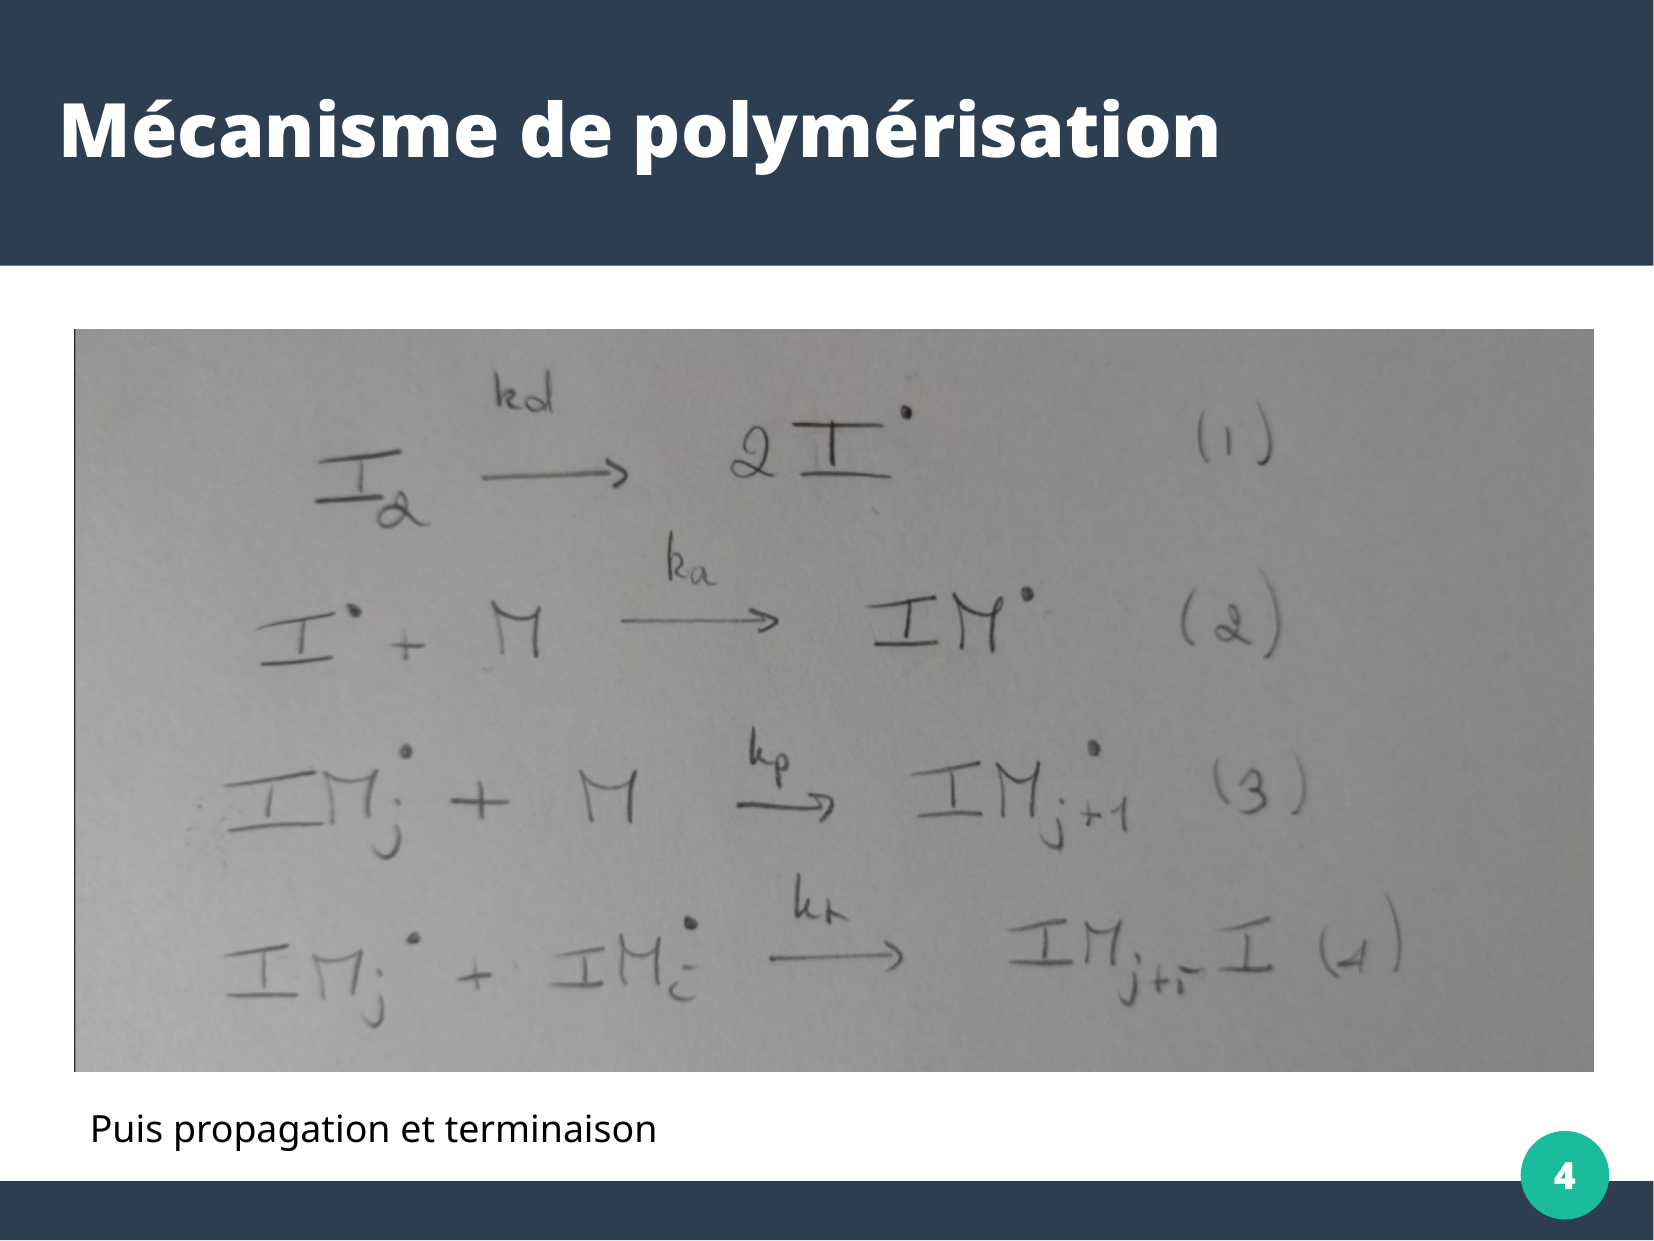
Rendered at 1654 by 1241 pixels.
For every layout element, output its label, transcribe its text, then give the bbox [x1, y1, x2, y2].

title Mécanisme de polymérisation [59, 49, 1595, 207]
text_box Puis propagation et terminaison [75, 1095, 991, 1154]
picture [74, 329, 1594, 1072]
